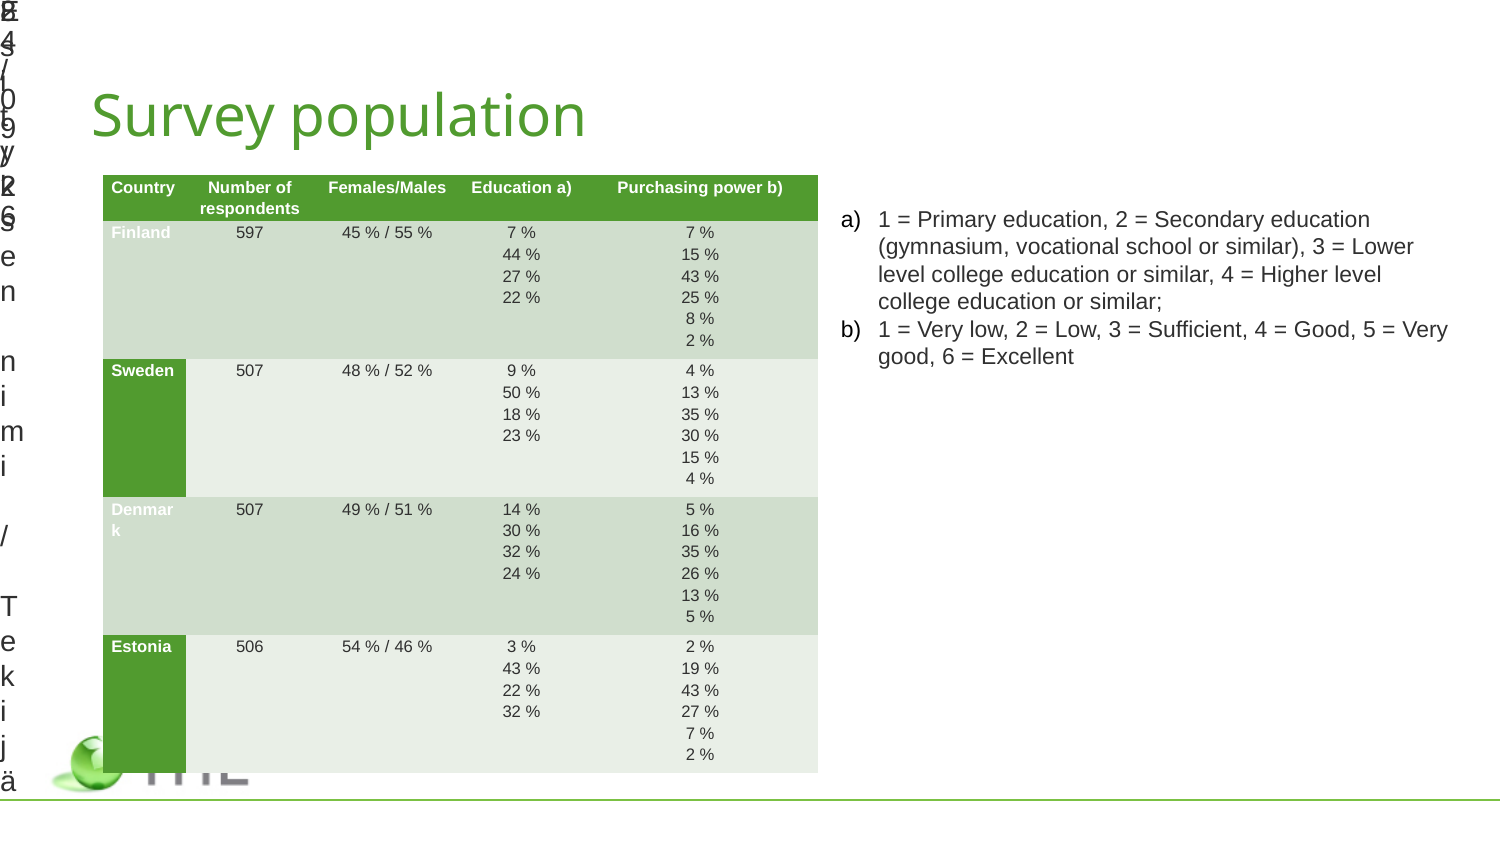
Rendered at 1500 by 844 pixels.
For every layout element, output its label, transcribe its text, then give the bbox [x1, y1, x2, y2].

table_cell 597 [186, 221, 314, 359]
table_cell 4 % 13 % 35 % 30 % 15 % 4 % [582, 359, 818, 497]
table_header Country [103, 175, 186, 221]
table_cell 3 % 43 % 22 % 32 % [461, 635, 582, 773]
table_cell 506 [186, 635, 314, 773]
table_cell 9 % 50 % 18 % 23 % [461, 359, 582, 497]
table_cell 507 [186, 497, 314, 635]
table_cell 7 % 15 % 43 % 25 % 8 % 2 % [582, 221, 818, 359]
table_cell Denmark [103, 497, 186, 635]
table_cell 14 % 30 % 32 % 24 % [461, 497, 582, 635]
table_cell 5 % 16 % 35 % 26 % 13 % 5 % [582, 497, 818, 635]
title Survey population [76, 32, 1424, 156]
text_box 1 = Primary education, 2 = Secondary education (gymnasium, vocational school or similar), 3 = Lower level college education or similar, 4 = Higher level college education or similar; 1 = Very low, 2 = Low, 3 = Sufficient, 4 = Good, 5 = Very good, 6 = Excellent [825, 196, 1475, 377]
table_header Females/Males [314, 175, 461, 221]
table_header Education a) [461, 175, 582, 221]
table_cell 49 % / 51 % [314, 497, 461, 635]
table_cell 54 % / 46 % [314, 635, 461, 773]
table_cell 7 % 44 % 27 % 22 % [461, 221, 582, 359]
table_cell Finland [103, 221, 186, 359]
table_cell 2 % 19 % 43 % 27 % 7 % 2 % [582, 635, 818, 773]
table_cell 507 [186, 359, 314, 497]
table_header Number of respondents [186, 175, 314, 221]
picture [24, 719, 275, 799]
table_header Purchasing power b) [582, 175, 818, 221]
table_cell 45 % / 55 % [314, 221, 461, 359]
table_cell Estonia [103, 635, 186, 773]
table_cell 48 % / 52 % [314, 359, 461, 497]
table_cell Sweden [103, 359, 186, 497]
